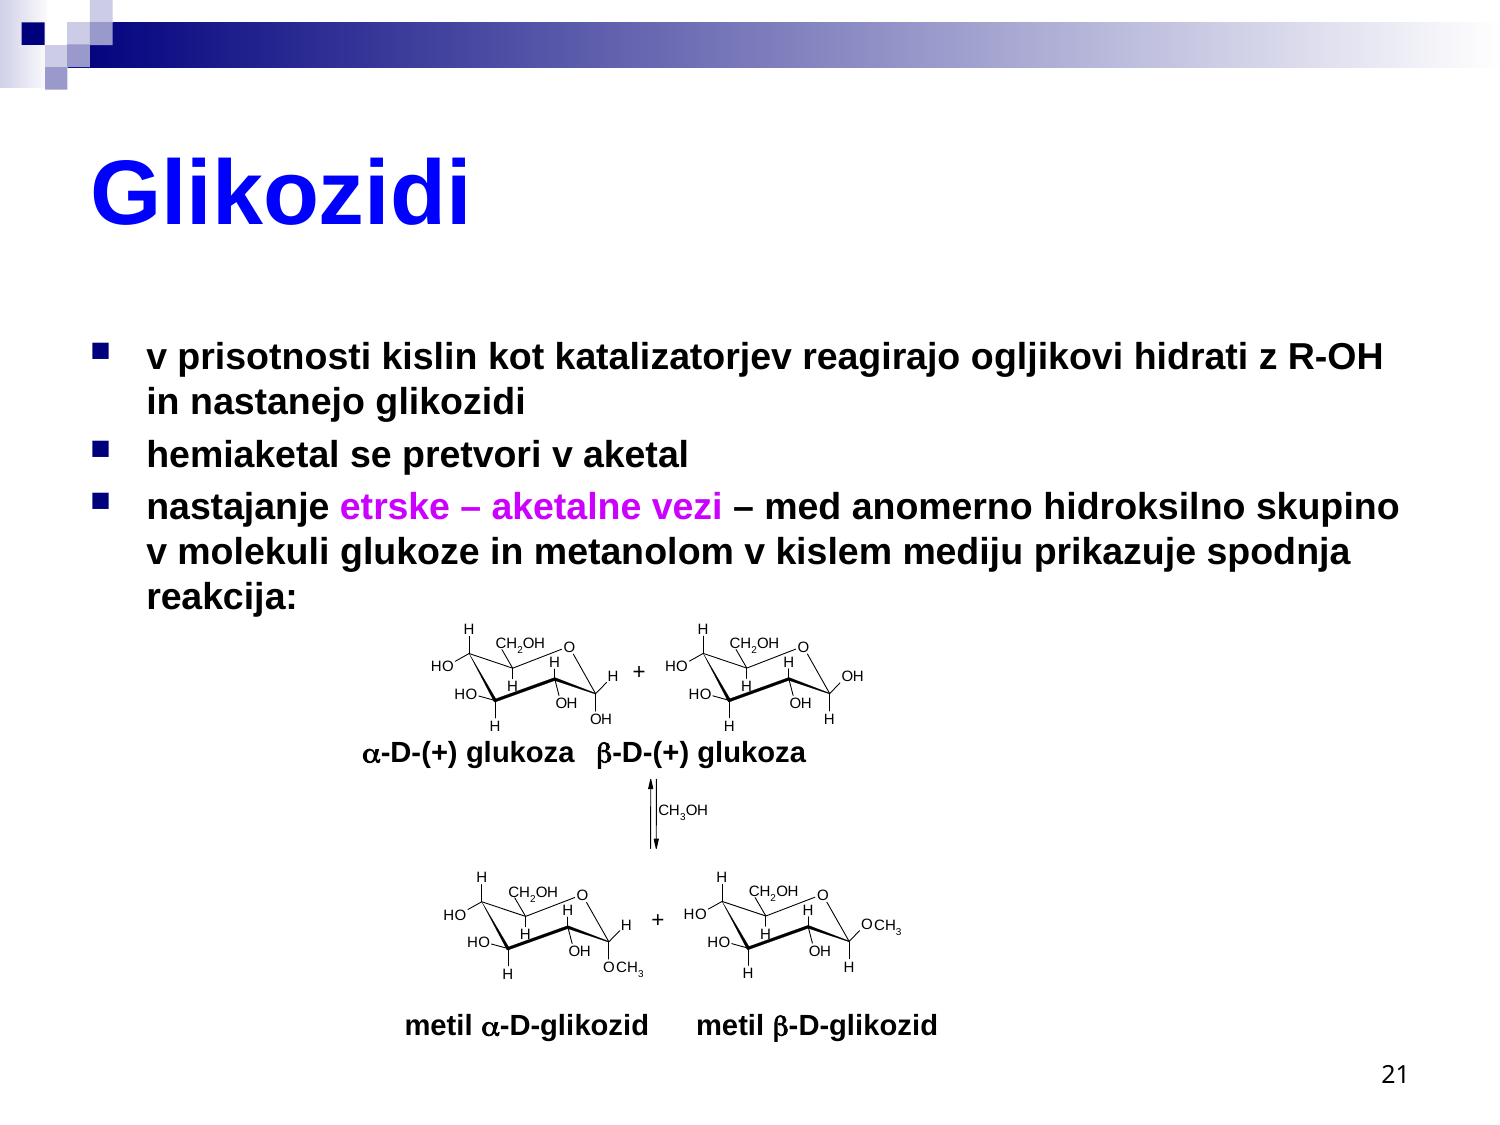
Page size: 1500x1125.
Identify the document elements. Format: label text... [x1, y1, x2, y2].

slide_number <number> [1074, 1059, 1425, 1100]
list v prisotnosti kislin kot katalizatorjev reagirajo ogljikovi hidrati z R-OH in nastanejo glikozidi hemiaketal se pretvori v aketal nastajanje etrske – aketalne vezi – med anomerno hidroksilno skupino v molekuli glukoze in metanolom v kislem mediju prikazuje spodnja reakcija: -D-(+) glukoza -D-(+) glukoza metil -D-glikozid metil -D-glikozid [75, 324, 1425, 1059]
picture [429, 620, 867, 738]
chart [430, 621, 871, 739]
title Glikozidi [75, 75, 1425, 300]
picture [441, 774, 905, 986]
